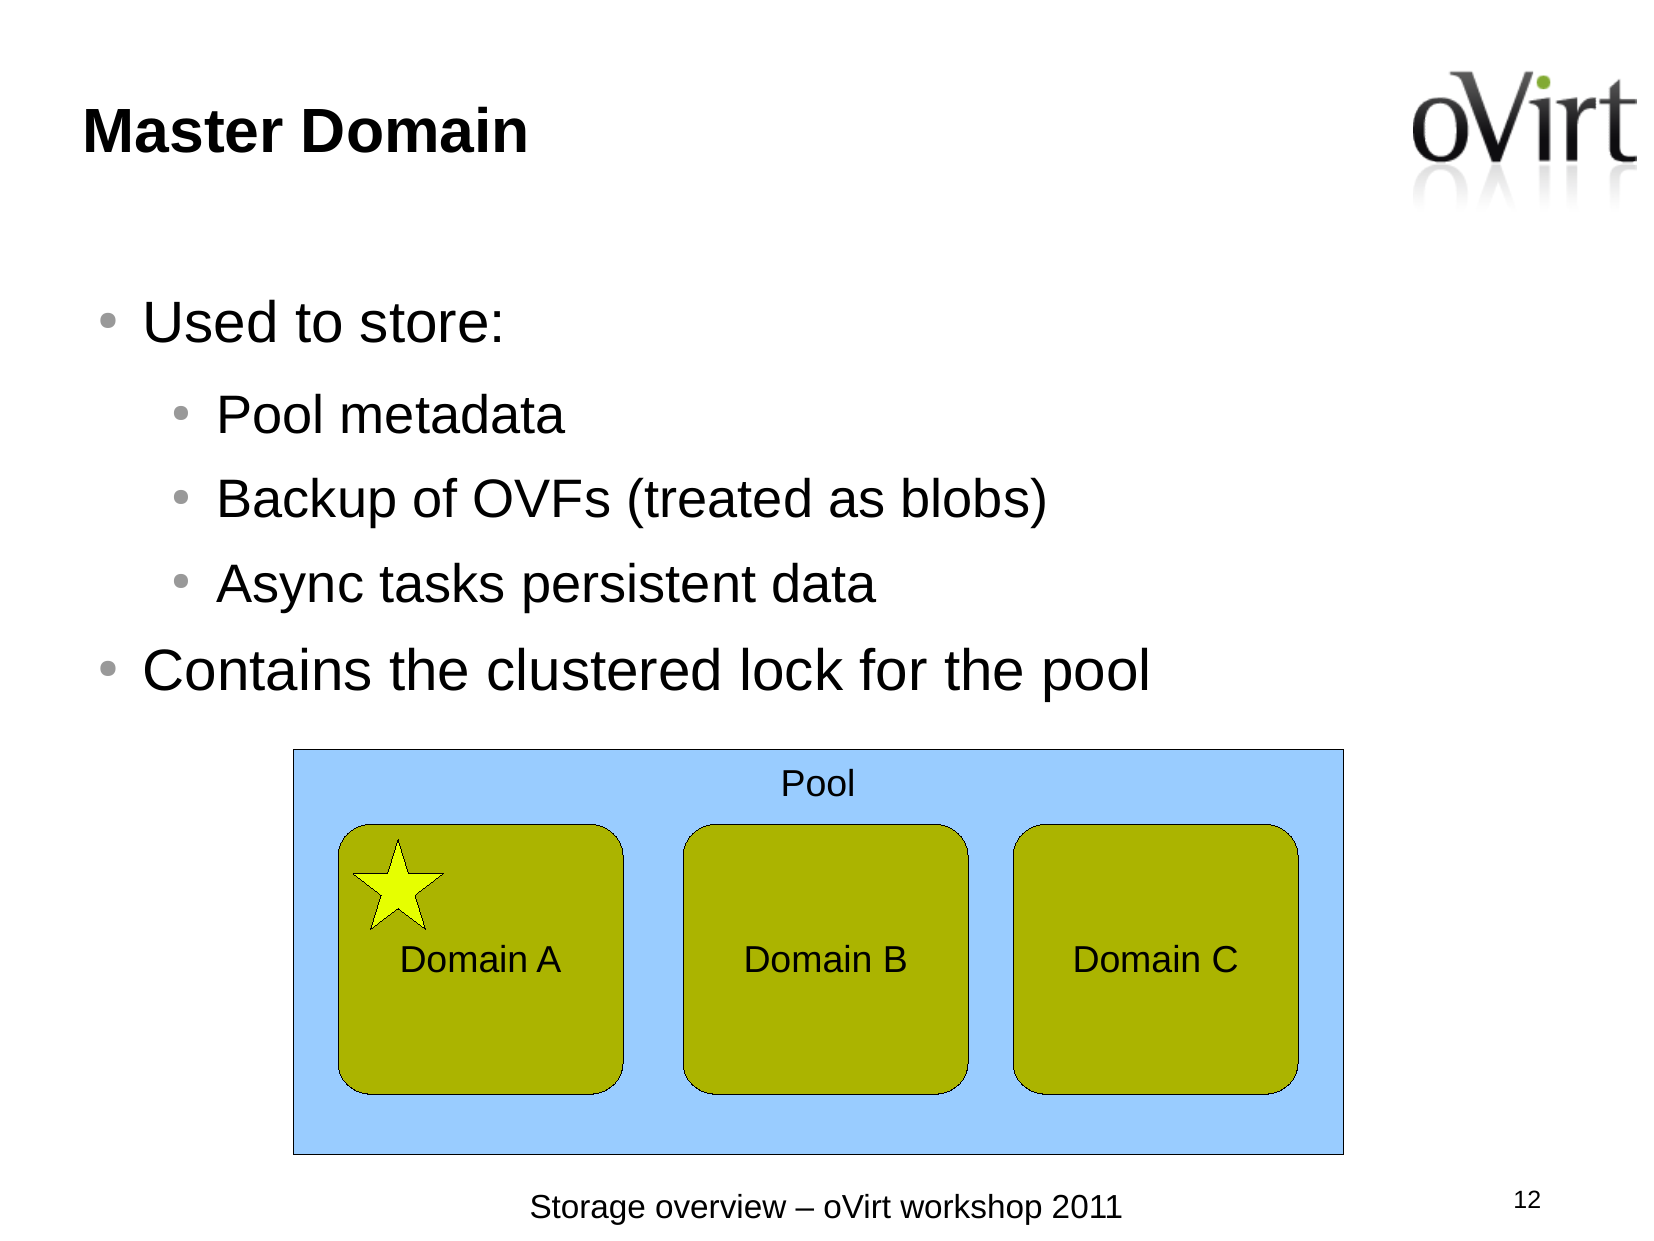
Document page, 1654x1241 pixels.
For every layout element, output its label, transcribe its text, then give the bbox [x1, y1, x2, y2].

text_box Domain C [1013, 824, 1299, 1095]
list Used to store: Pool metadata Backup of OVFs (treated as blobs) Async tasks persistent data Contains the clustered lock for the pool [82, 290, 1571, 1094]
text_box [353, 839, 444, 930]
picture [1571, 63, 1637, 212]
text_box Domain B [683, 824, 969, 1095]
text_box Domain A [338, 824, 624, 1095]
title Master Domain [82, 49, 1571, 257]
text_box Pool [293, 749, 1344, 1155]
